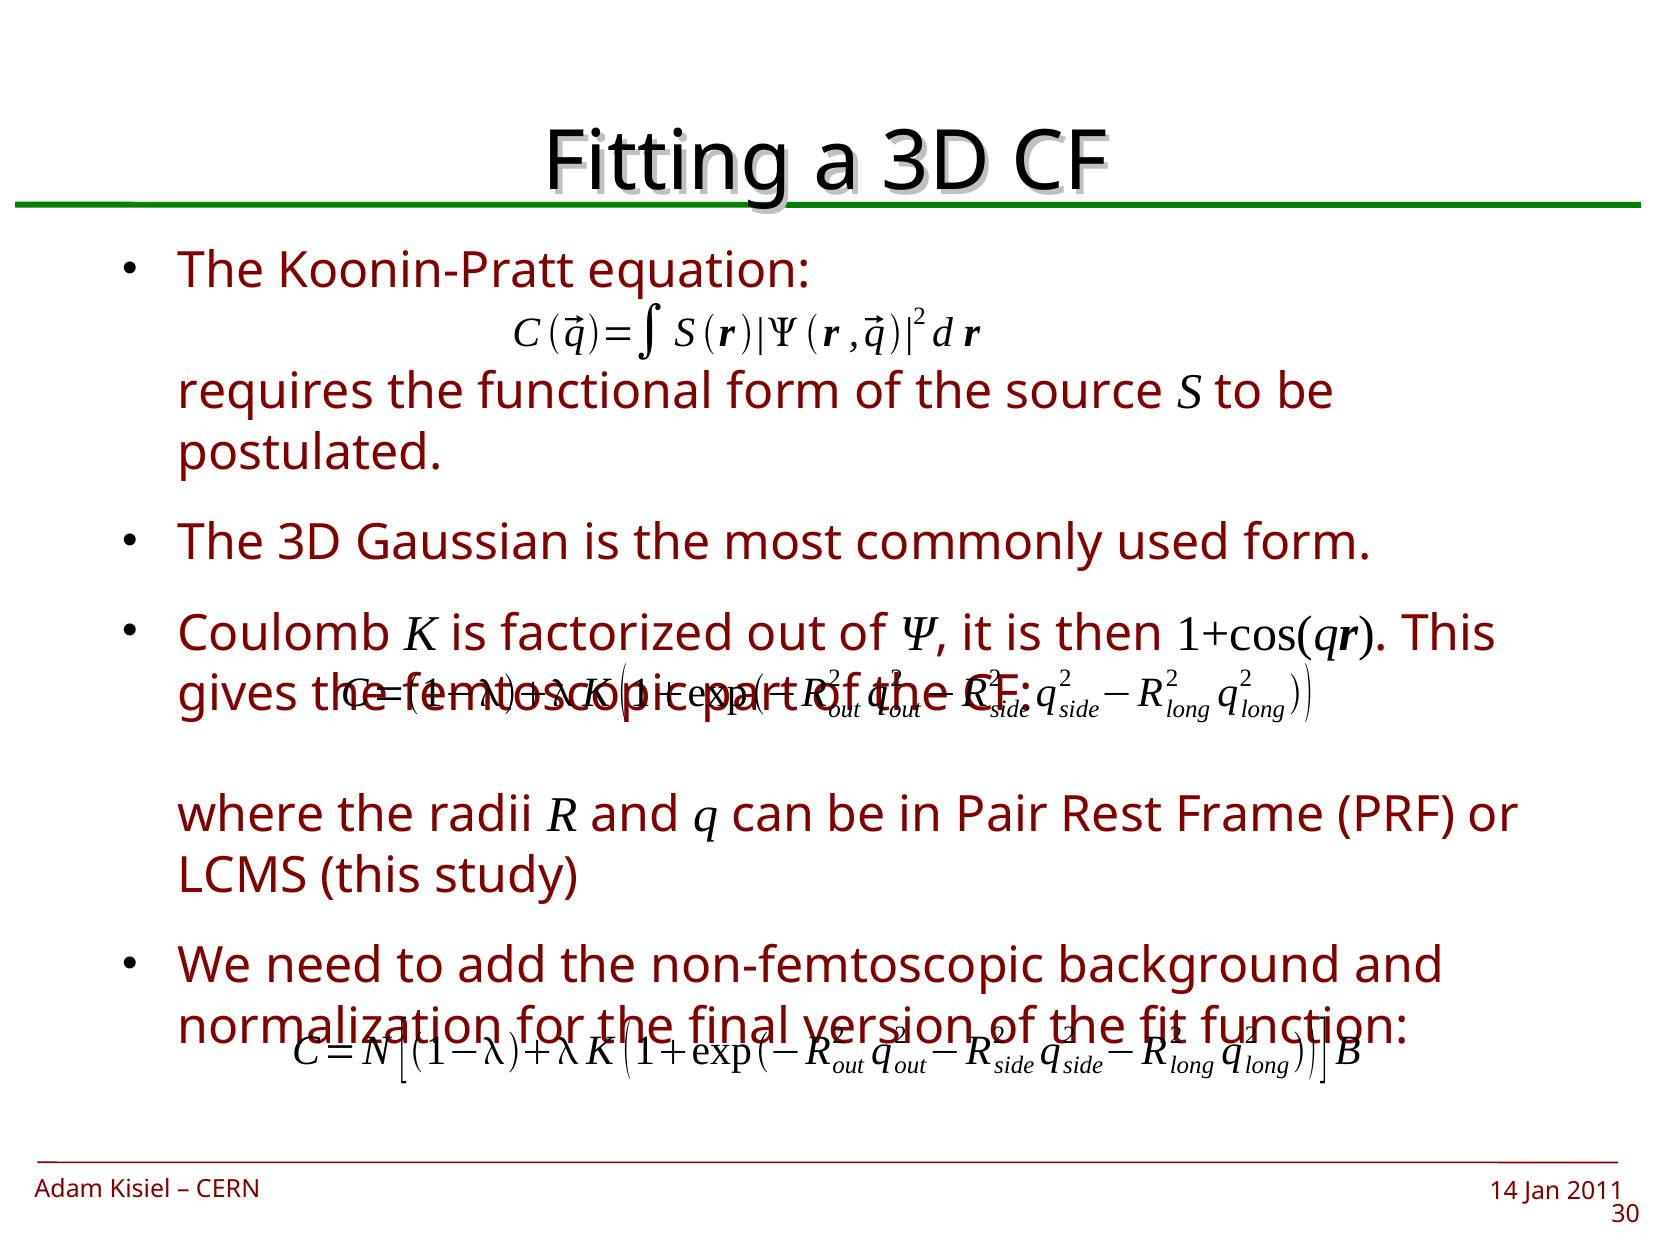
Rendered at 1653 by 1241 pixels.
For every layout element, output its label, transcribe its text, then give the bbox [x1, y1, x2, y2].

list The Koonin-Pratt equation: requires the functional form of the source S to be postulated. The 3D Gaussian is the most commonly used form. Coulomb K is factorized out of Ψ, it is then 1+cos(qr). This gives the femtoscopic part of the CF: where the radii R and q can be in Pair Rest Frame (PRF) or LCMS (this study) We need to add the non-femtoscopic background and normalization for the final version of the fit function: [121, 237, 1533, 1146]
title Fitting a 3D CF [119, 52, 1531, 260]
chart [506, 300, 986, 364]
chart [334, 660, 1319, 726]
chart [286, 1015, 1367, 1087]
